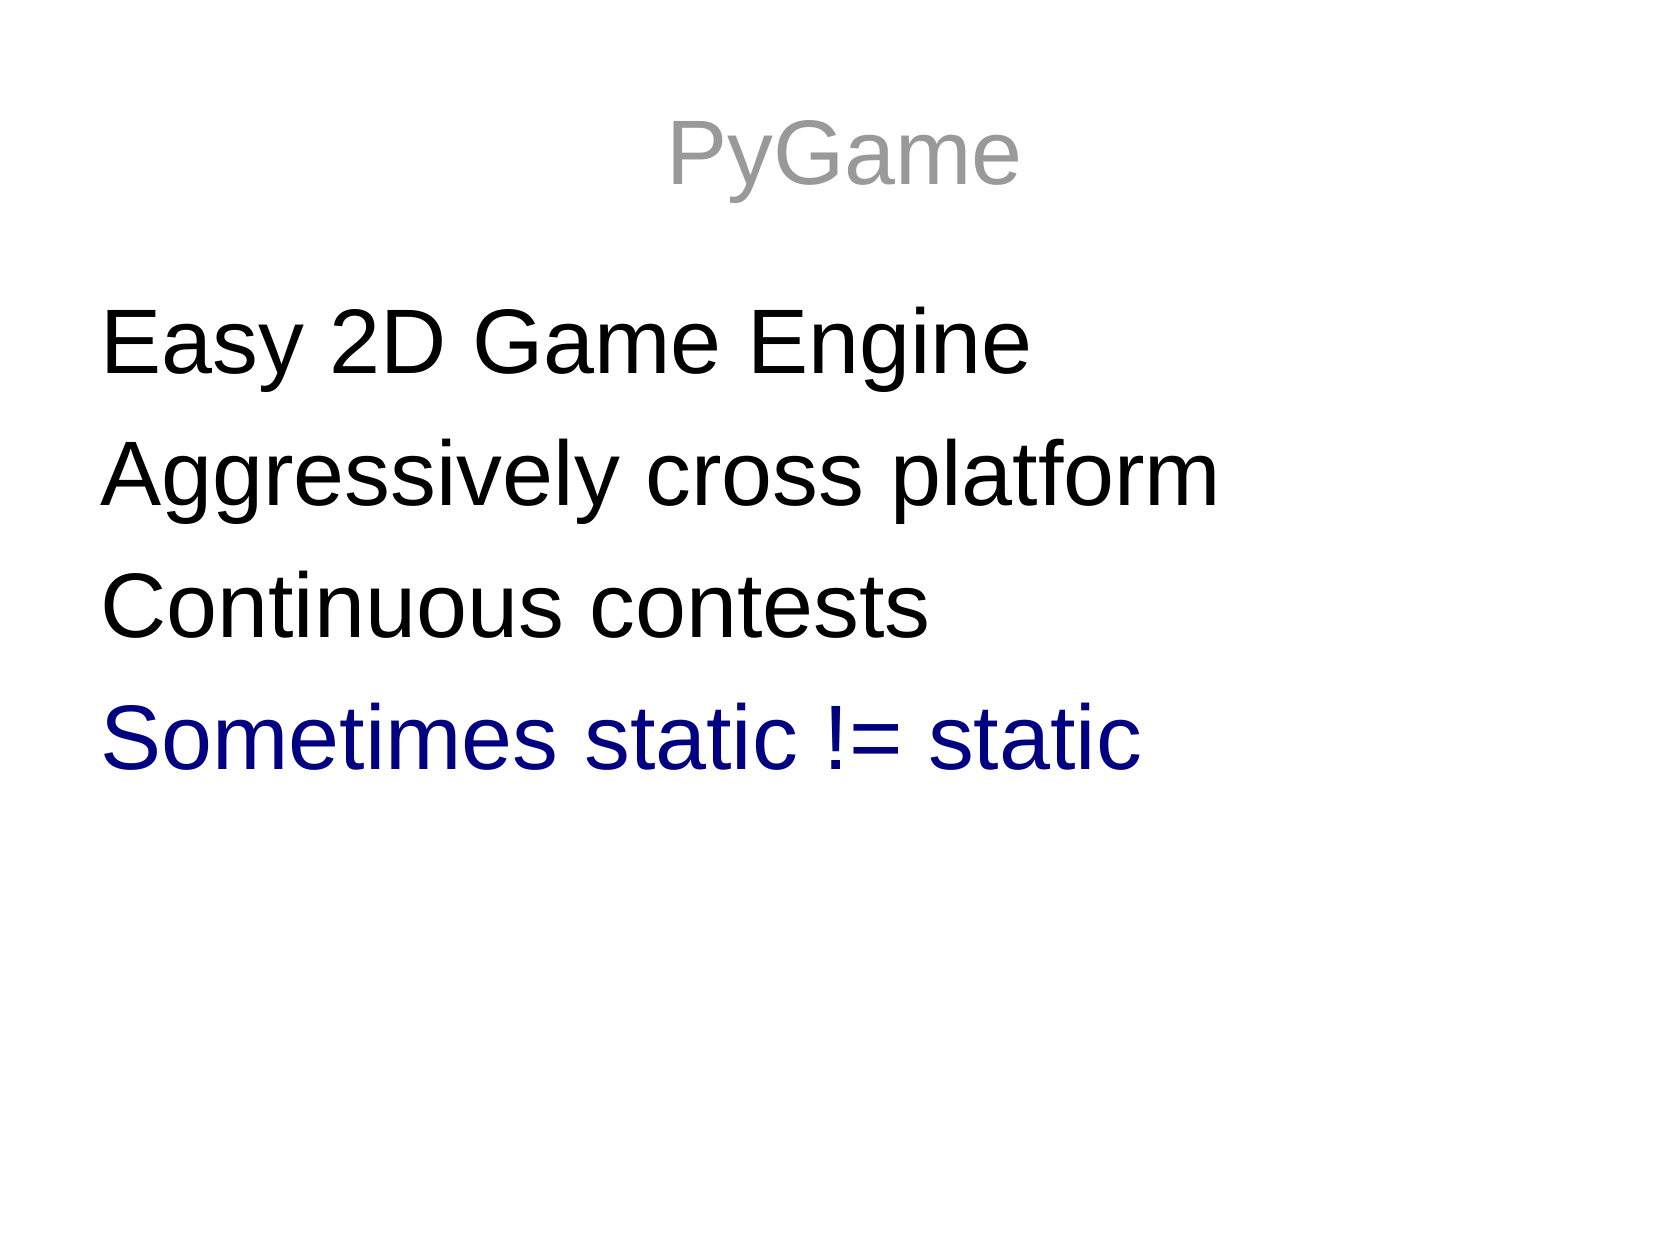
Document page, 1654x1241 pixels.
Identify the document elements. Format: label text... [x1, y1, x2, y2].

list Easy 2D Game Engine Aggressively cross platform Continuous contests Sometimes static != static [82, 290, 1571, 1094]
title PyGame [82, 49, 1571, 257]
